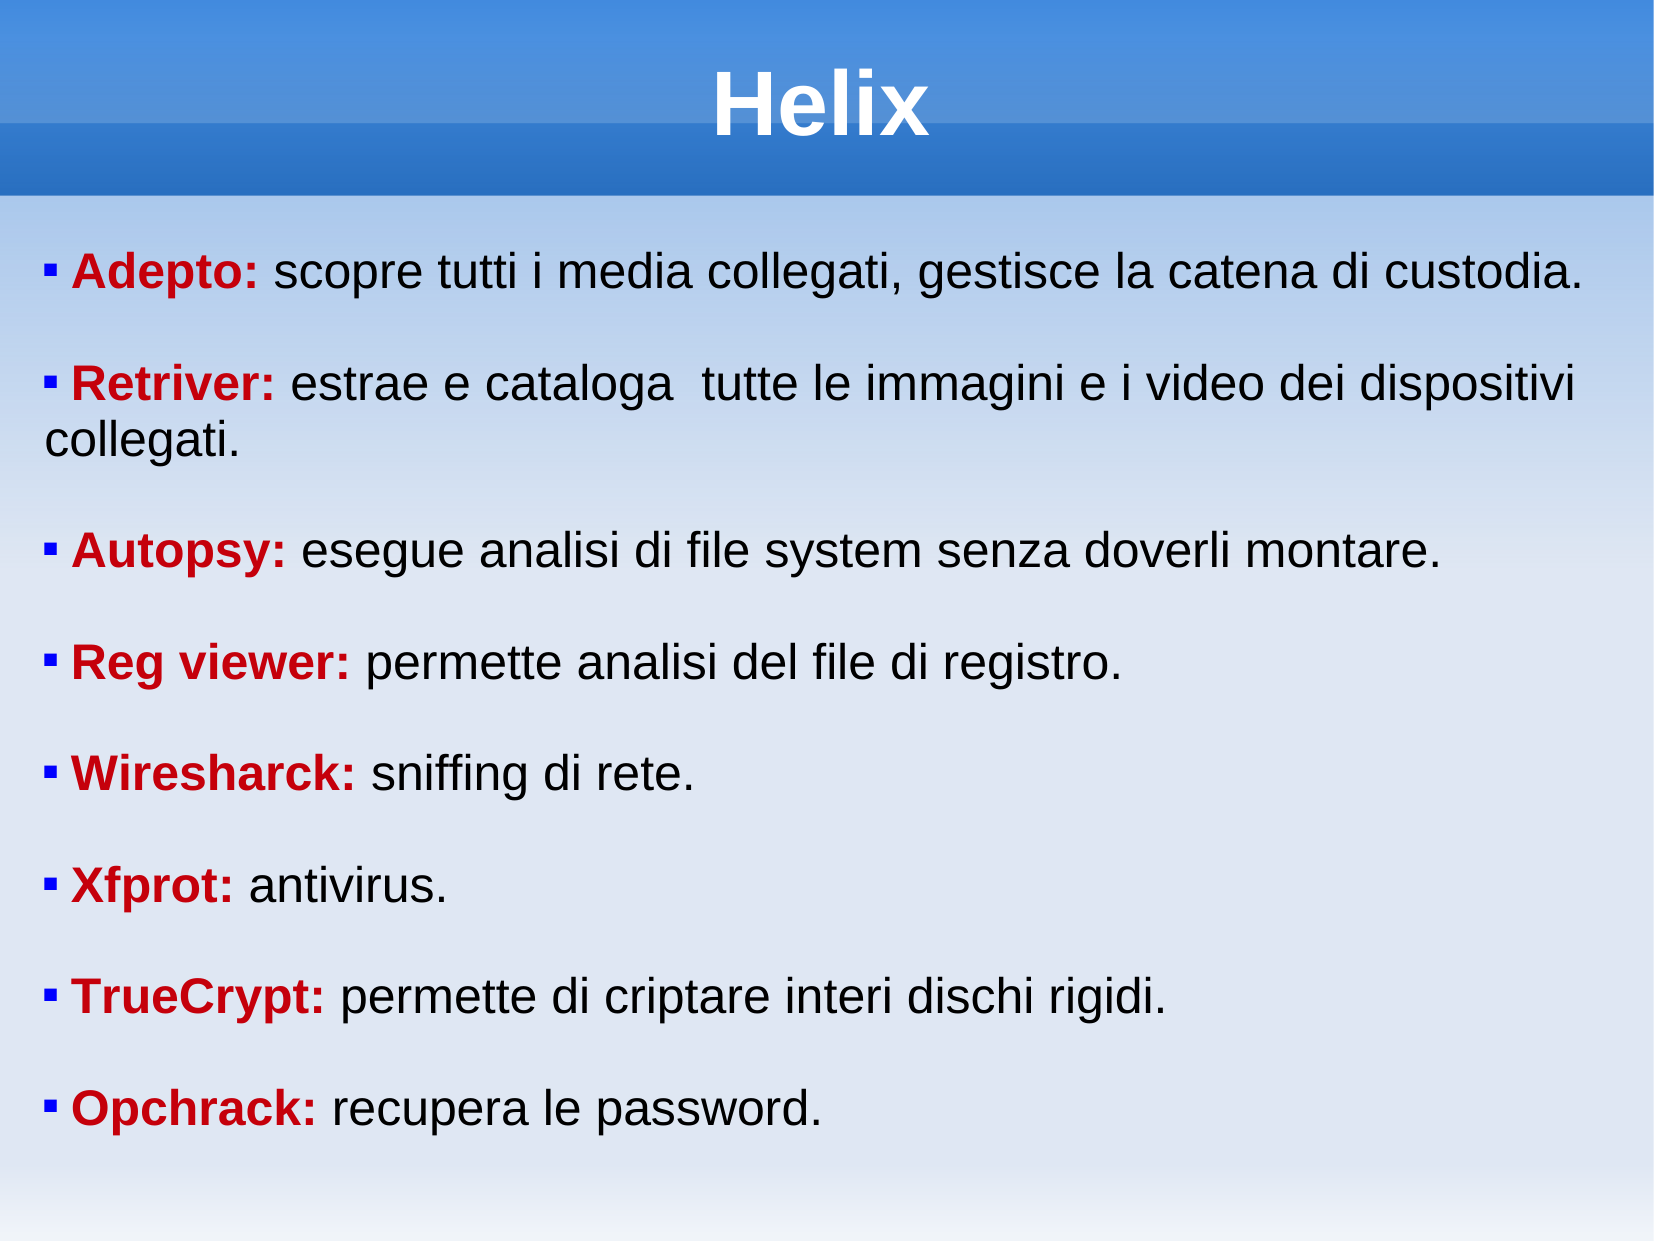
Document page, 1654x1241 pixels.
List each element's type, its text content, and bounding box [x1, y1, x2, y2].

text_box Adepto: scopre tutti i media collegati, gestisce la catena di custodia. Retriver: estrae e cataloga tutte le immagini e i video dei dispositivi collegati. Autopsy: esegue analisi di file system senza doverli montare. Reg viewer: permette analisi del file di registro. Wiresharck: sniffing di rete. Xfprot: antivirus. TrueCrypt: permette di criptare interi dischi rigidi. Opchrack: recupera le password. [29, 236, 1625, 1199]
picture [0, 0, 1654, 1241]
title Helix [76, 7, 1565, 200]
